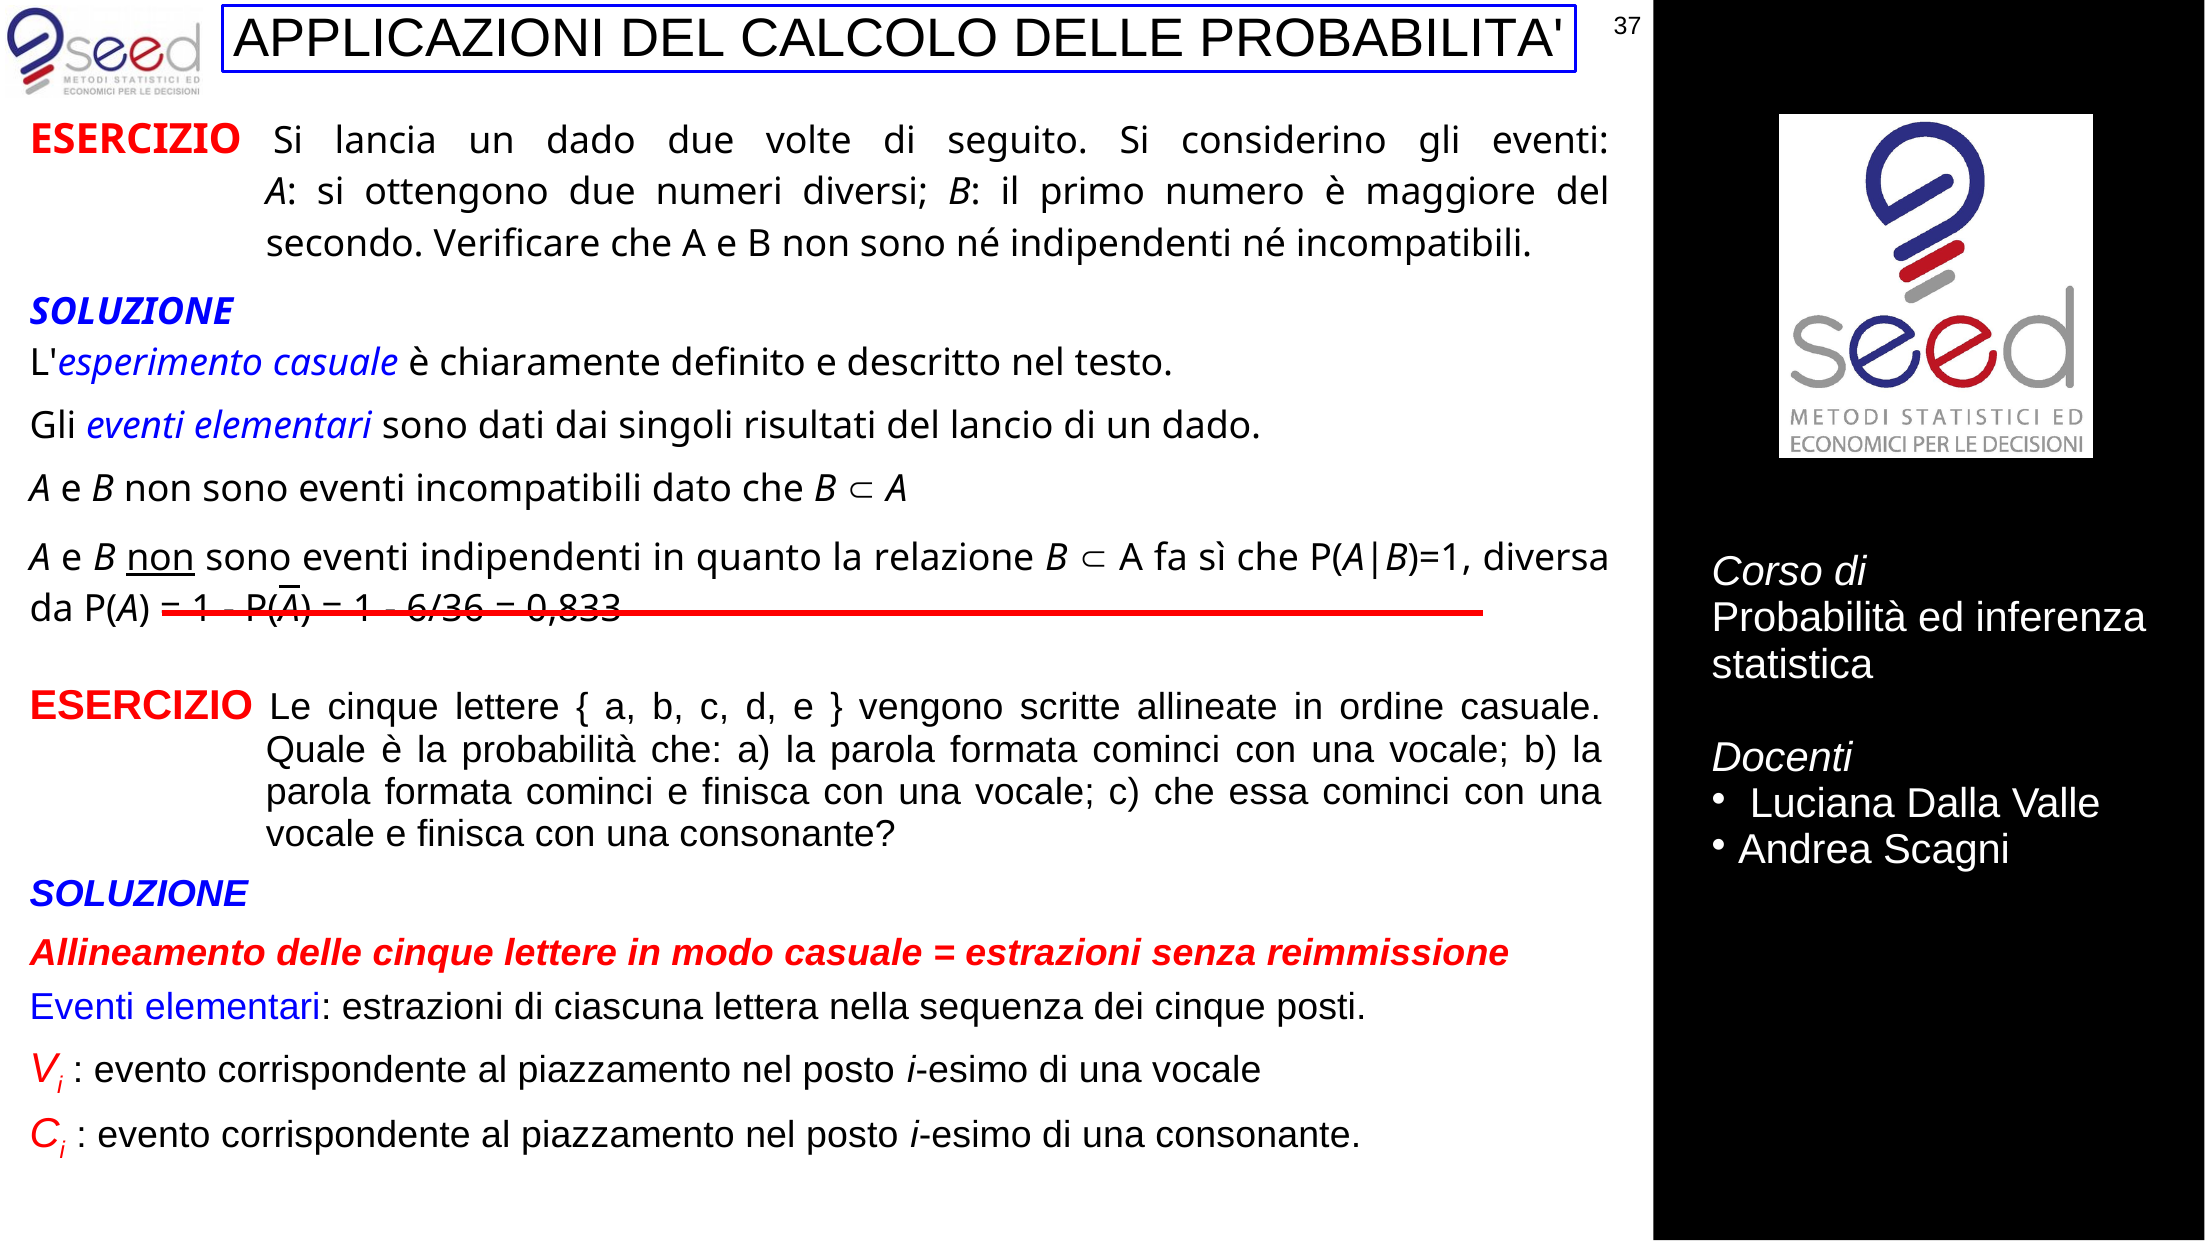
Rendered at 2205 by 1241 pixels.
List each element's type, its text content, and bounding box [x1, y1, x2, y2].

picture [1779, 114, 2093, 458]
text_box ESERCIZIO Le cinque lettere { a, b, c, d, e } vengono scritte allineate in ordine casuale. Quale è la probabilità che: a) la parola formata cominci con una vocale; b) la parola formata cominci e finisca con una vocale; c) che essa cominci con una vocale e finisca con una consonante? SOLUZIONE Allineamento delle cinque lettere in modo casuale = estrazioni senza reimmissione Eventi elementari: estrazioni di ciascuna lettera nella sequenza dei cinque posti. Vi : evento corrispondente al piazzamento nel posto i-esimo di una vocale Ci : evento corrispondente al piazzamento nel posto i-esimo di una consonante. [29, 681, 1604, 1181]
text_box ESERCIZIO Si lancia un dado due volte di seguito. Si considerino gli eventi: A: si ottengono due numeri diversi; B: il primo numero è maggiore del secondo. Verificare che A e B non sono né indipendenti né incompatibili. SOLUZIONE L'esperimento casuale è chiaramente definito e descritto nel testo. Gli eventi elementari sono dati dai singoli risultati del lancio di un dado. A e B non sono eventi incompatibili dato che B ⊂ A A e B non sono eventi indipendenti in quanto la relazione B ⊂ A fa sì che P(A|B)=1, diversa da P(A) = 1 - P(A) = 1 - 6/36 = 0,833 [29, 108, 1610, 562]
picture [5, 5, 203, 98]
text_box APPLICAZIONI DEL CALCOLO DELLE PROBABILITA' [222, 5, 1576, 72]
